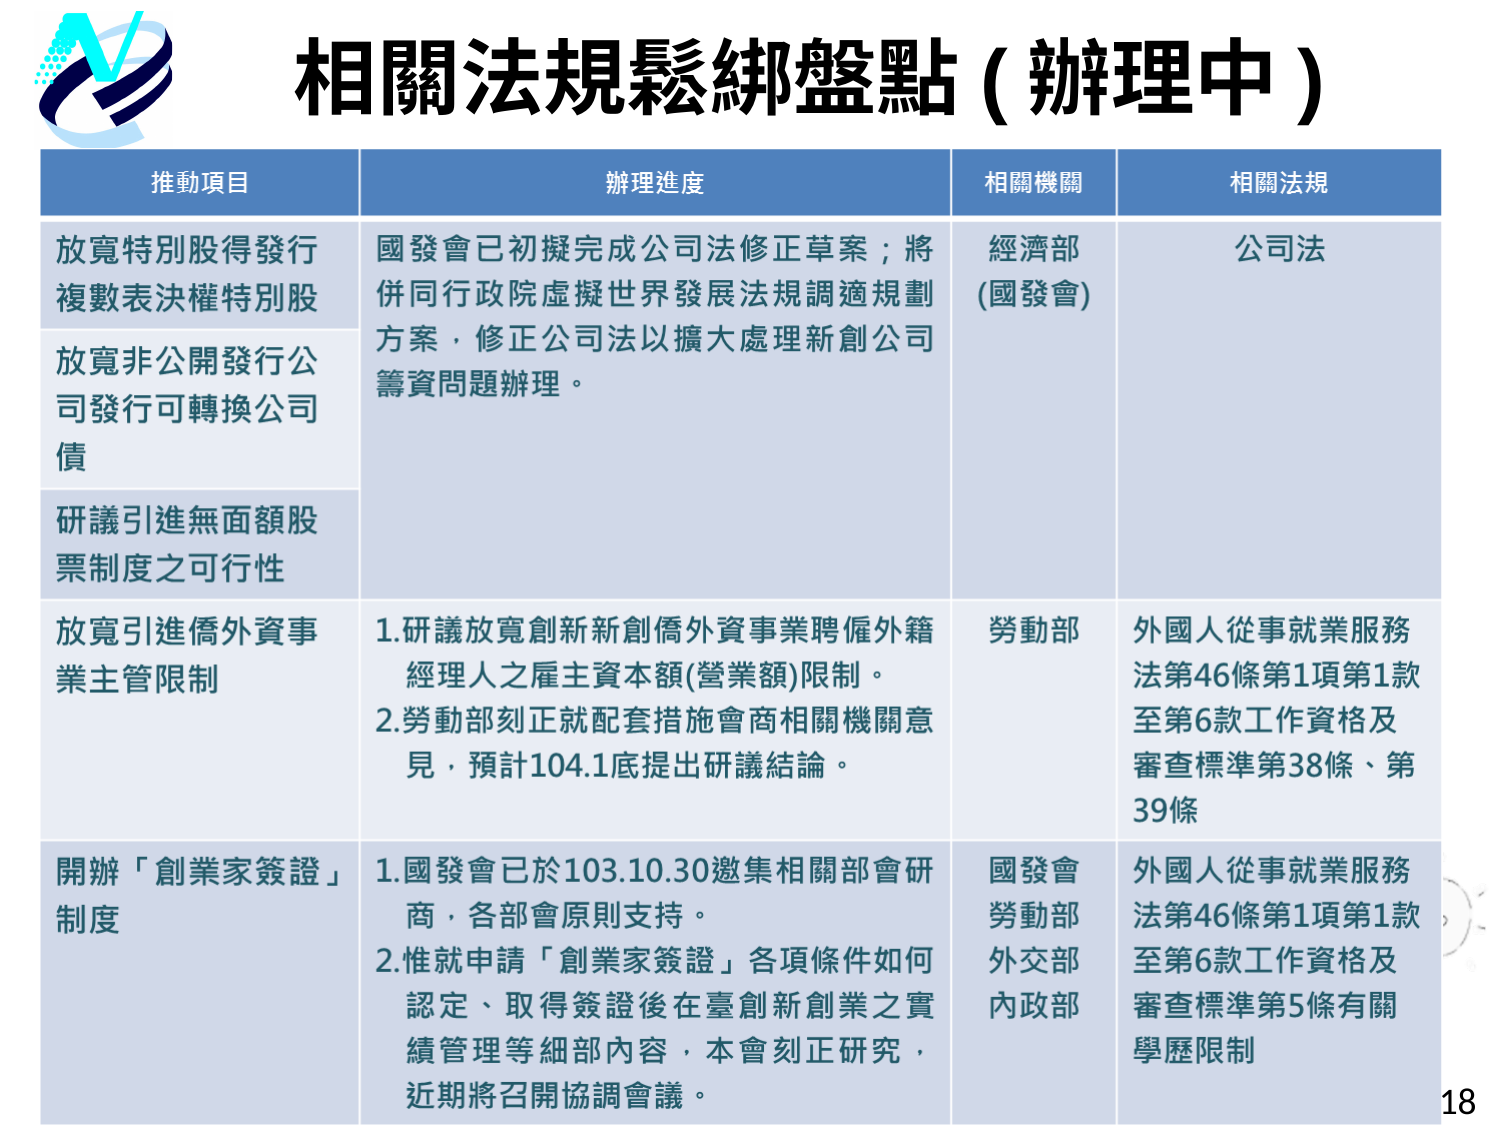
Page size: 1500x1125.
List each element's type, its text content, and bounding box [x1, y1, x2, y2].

picture [39, 148, 1443, 1125]
text_box [1423, 1069, 1500, 1125]
title 相關法規鬆綁盤點(辦理中) [103, 0, 1398, 163]
